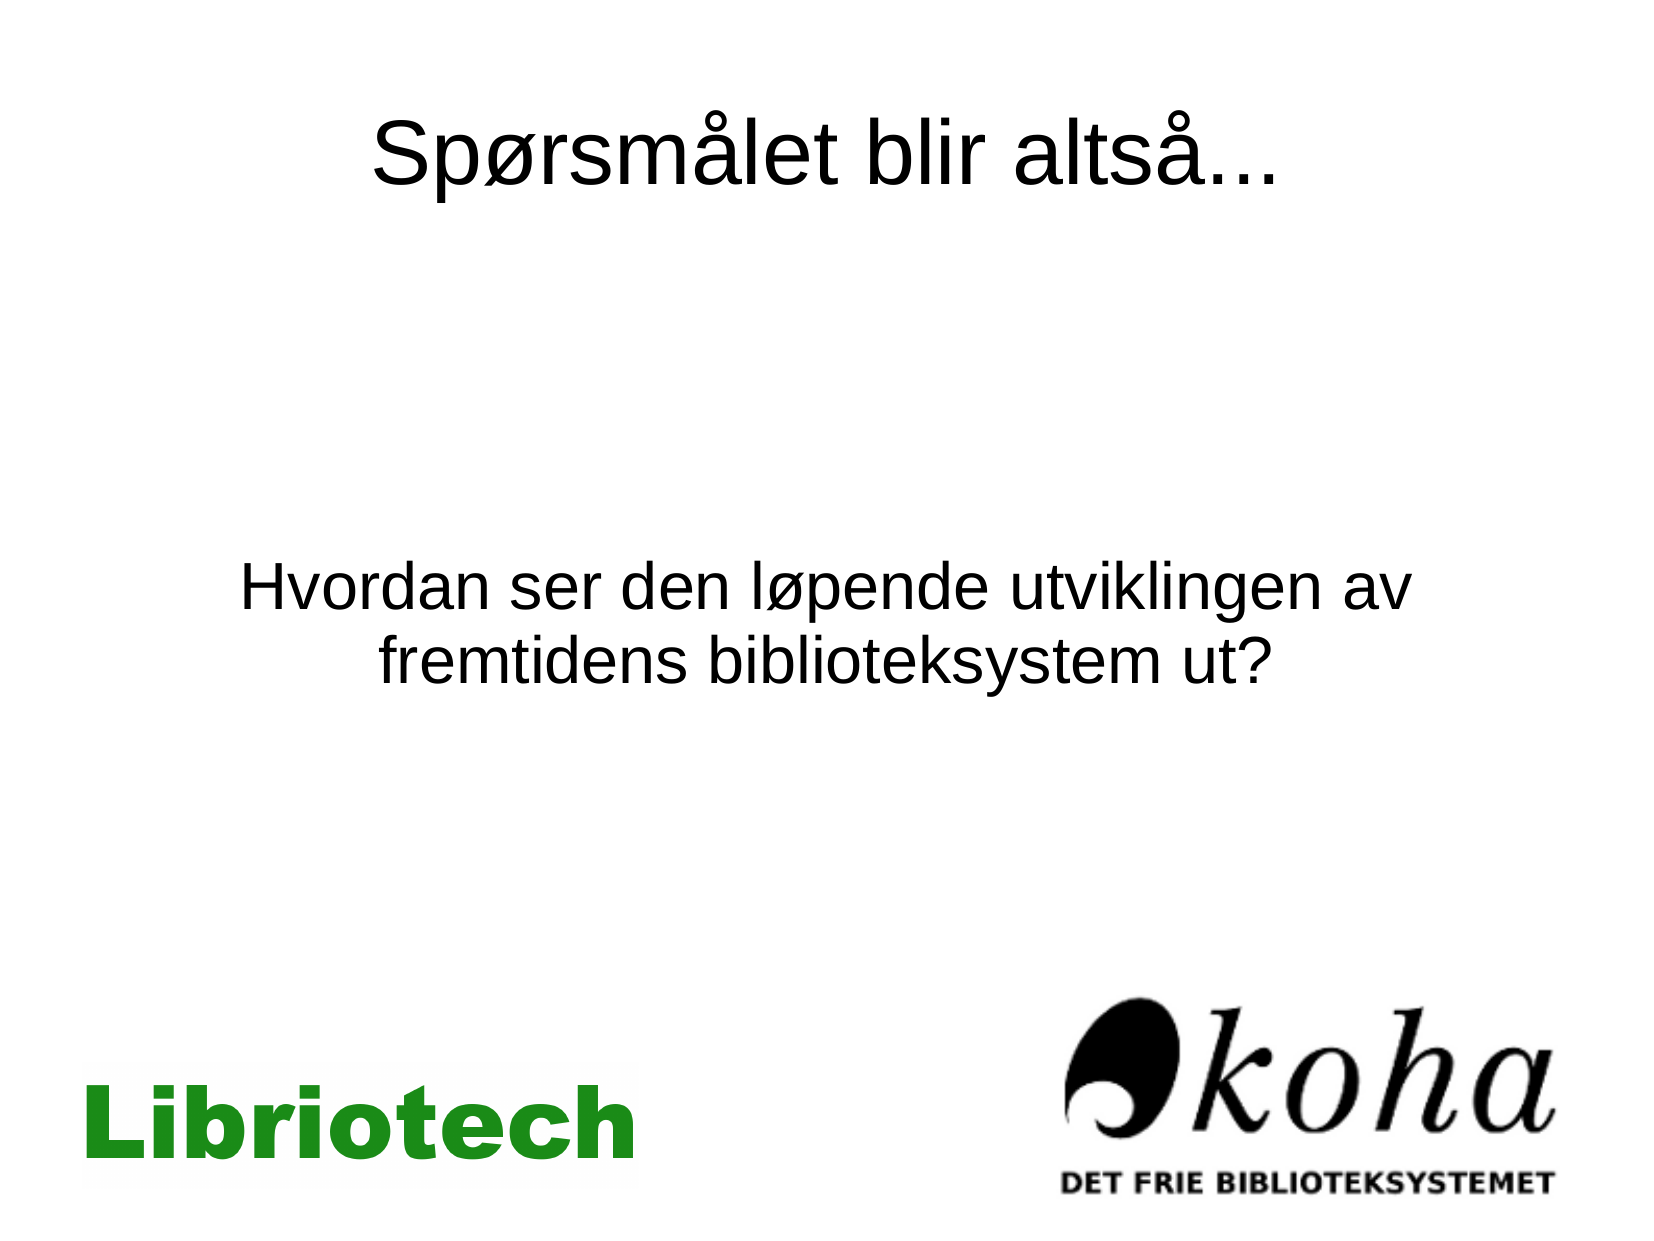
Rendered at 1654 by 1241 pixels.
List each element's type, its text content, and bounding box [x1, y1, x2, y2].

title Spørsmålet blir altså... [82, 49, 1571, 257]
picture [82, 1062, 639, 1189]
picture [1051, 988, 1568, 1205]
subtitle Hvordan ser den løpende utviklingen av fremtidens biblioteksystem ut? [82, 290, 1571, 957]
